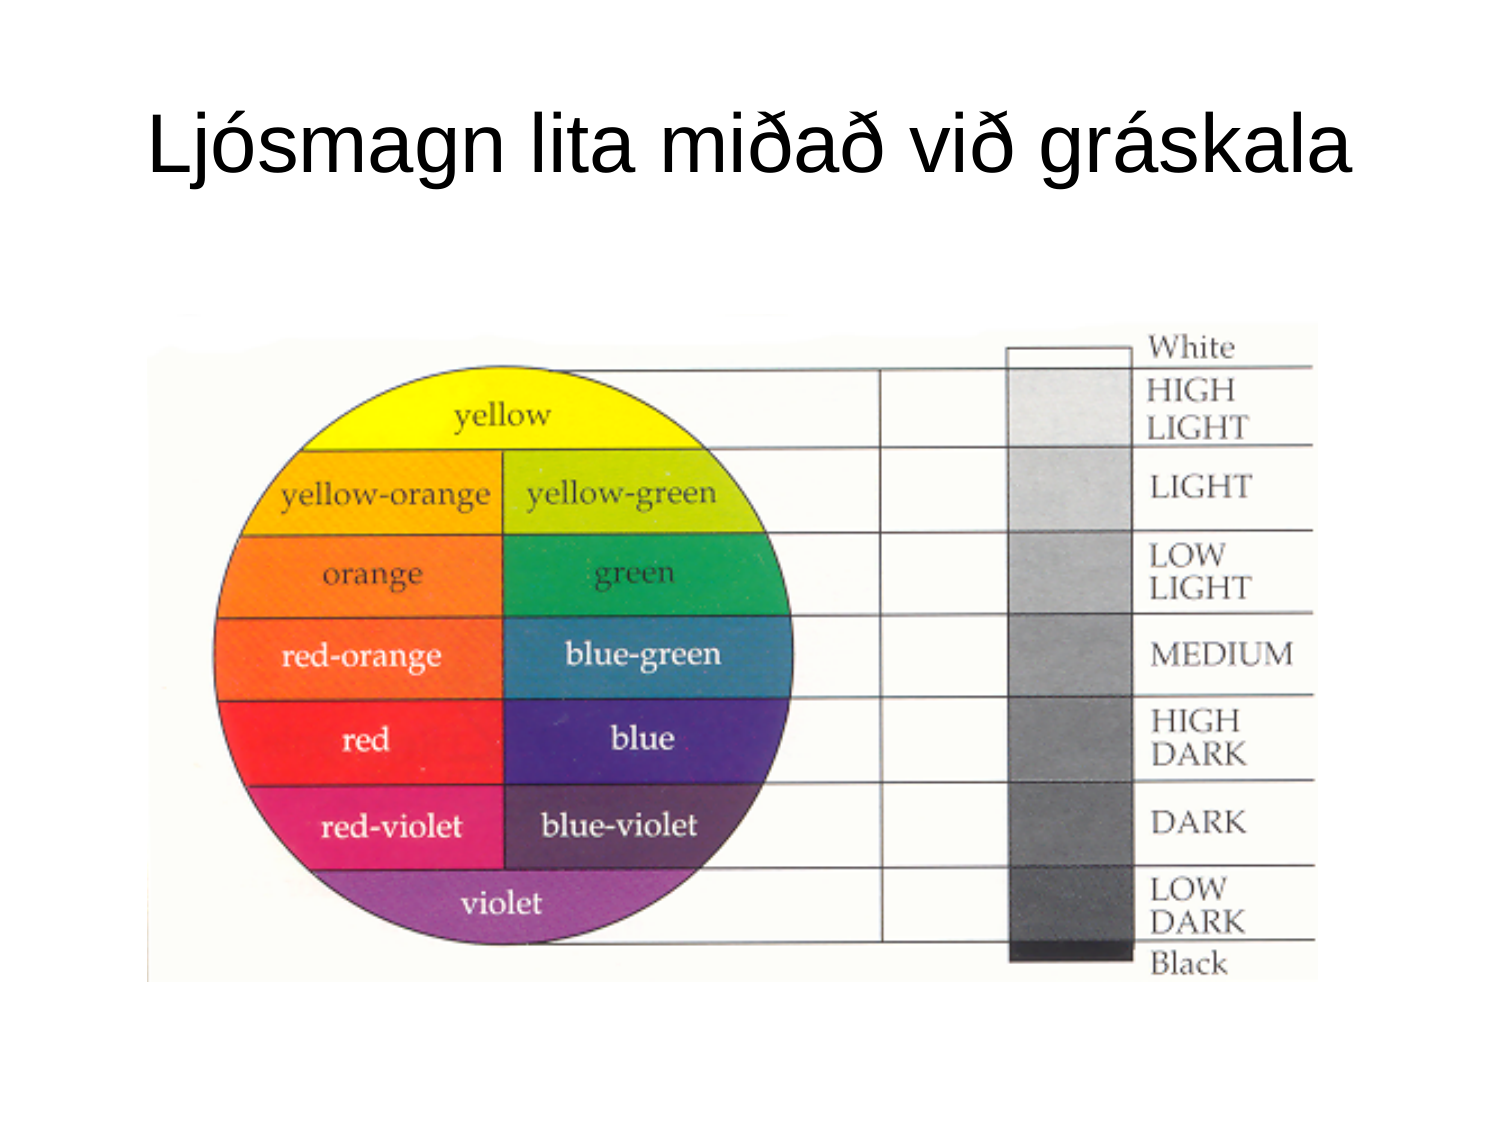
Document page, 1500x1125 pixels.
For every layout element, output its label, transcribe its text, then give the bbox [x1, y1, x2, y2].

title Ljósmagn lita miðað við gráskala [75, 45, 1426, 233]
picture [147, 314, 1318, 982]
